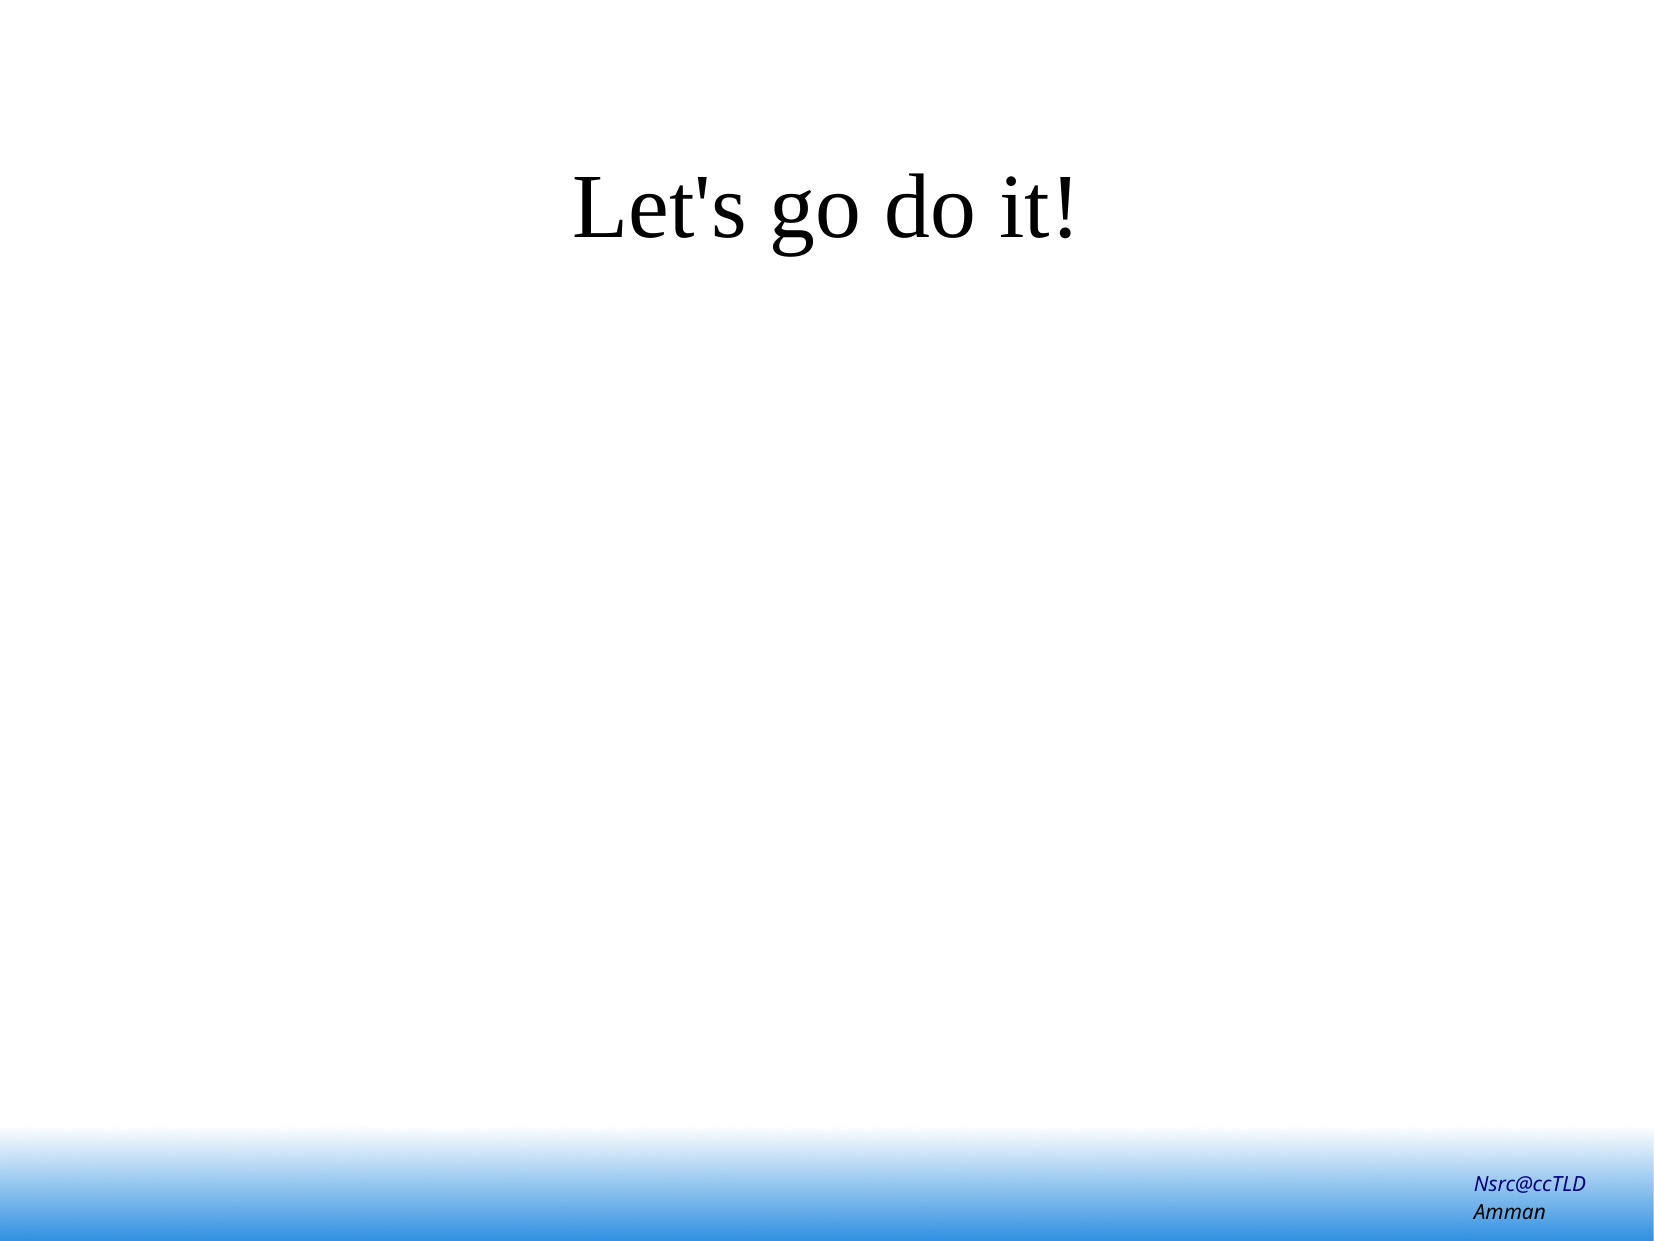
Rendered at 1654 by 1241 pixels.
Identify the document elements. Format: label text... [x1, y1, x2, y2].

picture [0, 1124, 1654, 1241]
title Let's go do it! [121, 102, 1534, 310]
